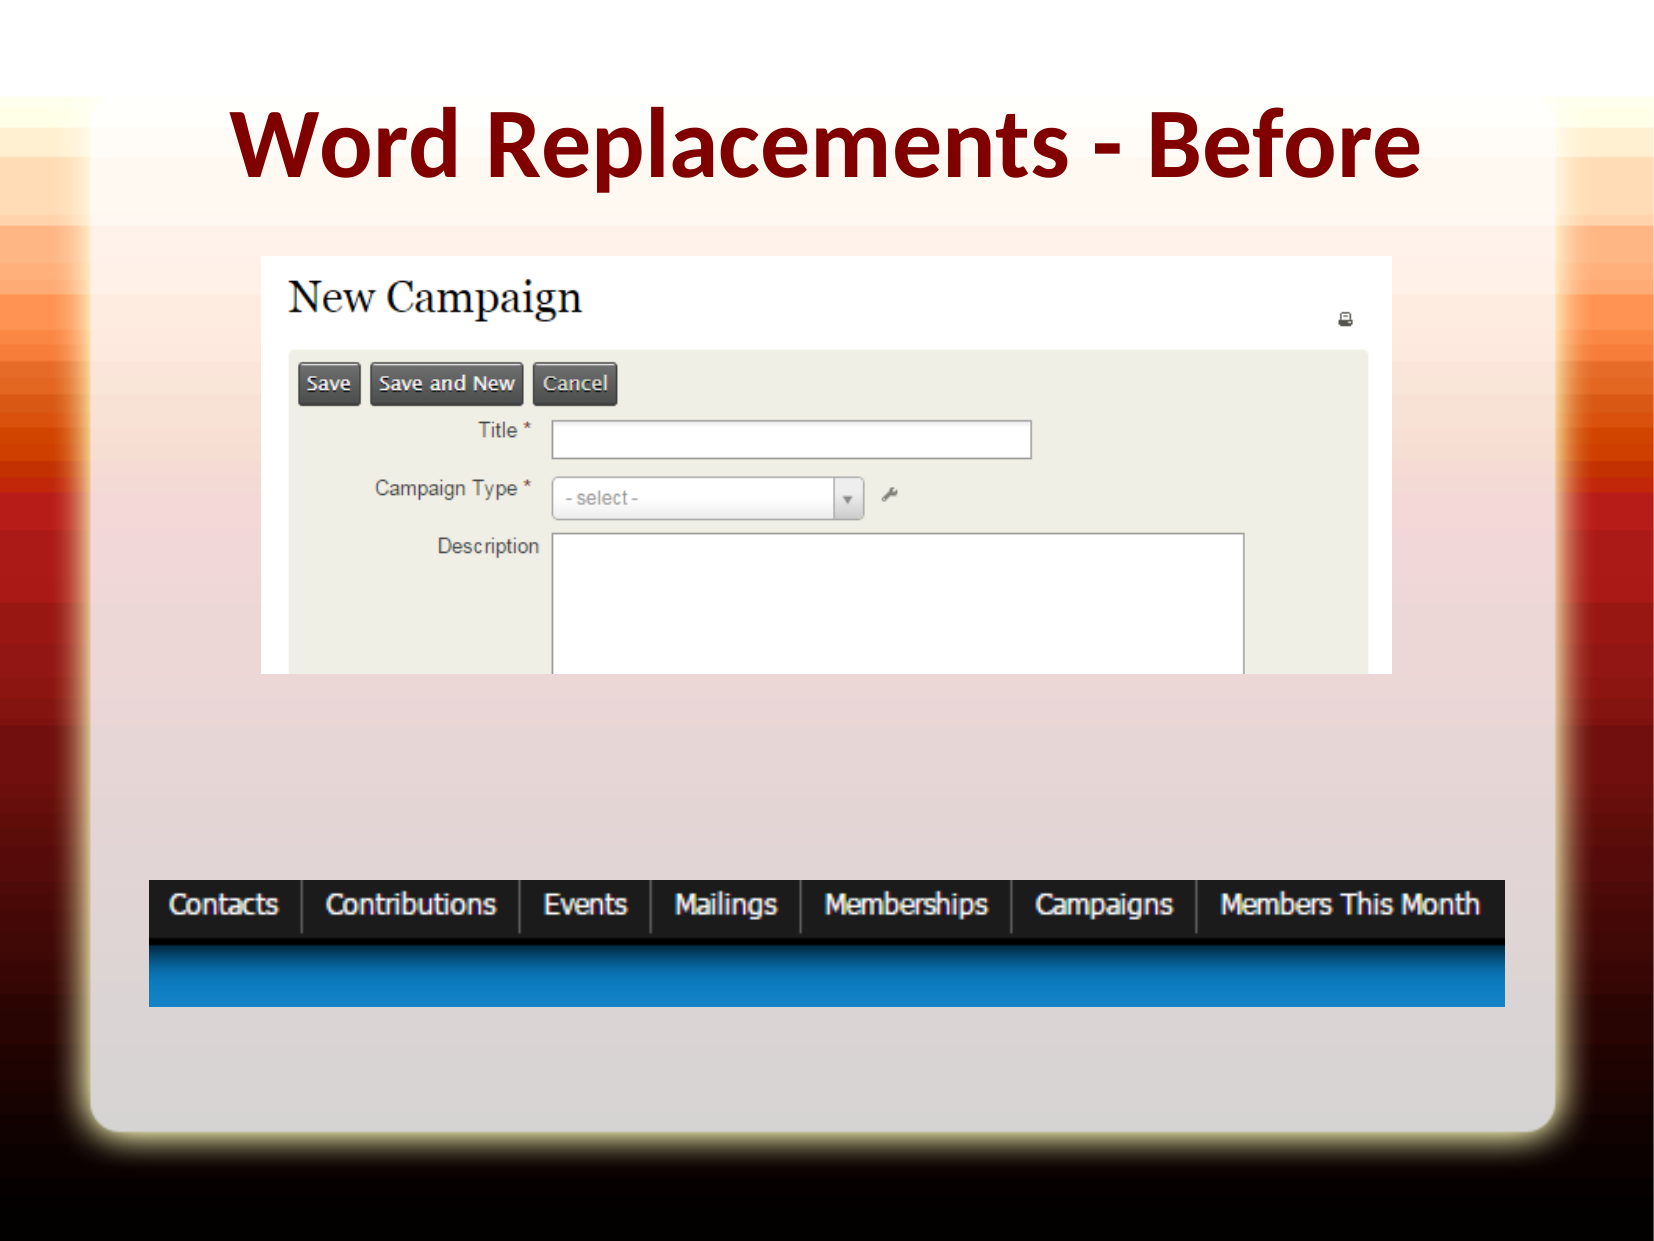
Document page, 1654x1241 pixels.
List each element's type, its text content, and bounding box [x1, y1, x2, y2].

picture [0, 0, 1654, 1241]
title Word Replacements - Before [118, 49, 1536, 257]
